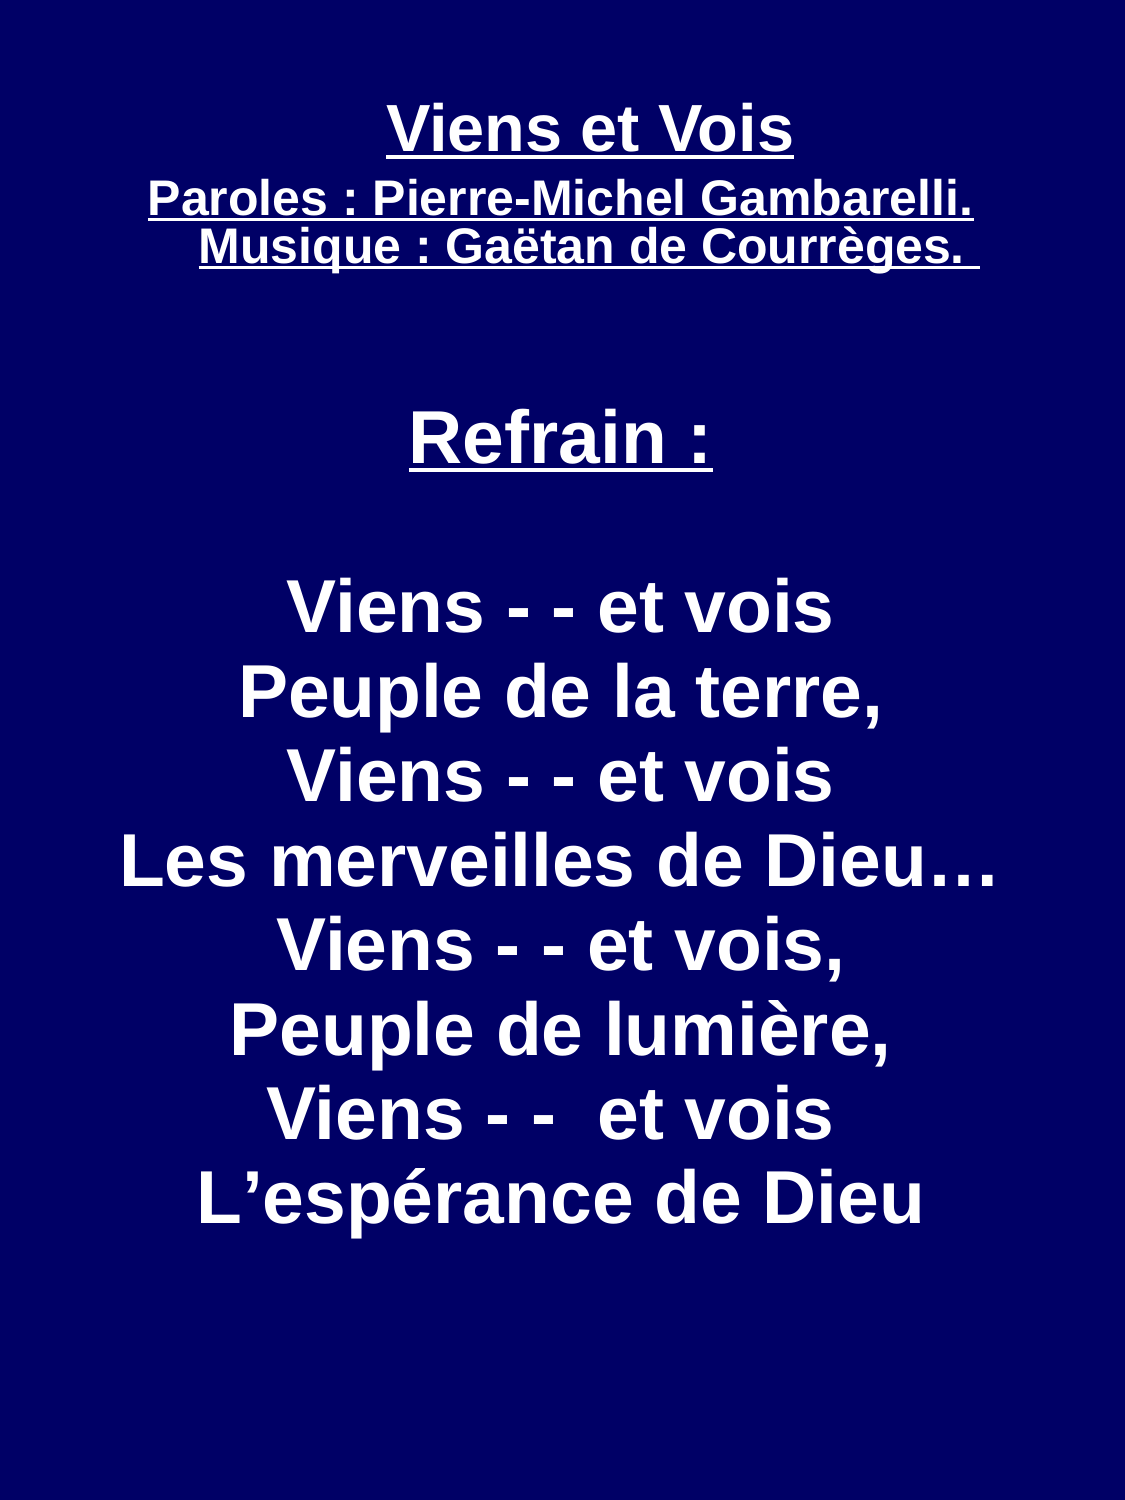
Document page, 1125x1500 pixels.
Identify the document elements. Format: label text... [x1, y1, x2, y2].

text_box Viens et Vois Paroles : Pierre-Michel Gambarelli. Musique : Gaëtan de Courrèges. Refrain : Viens - - et vois Peuple de la terre, Viens - - et vois Les merveilles de Dieu… Viens - - et vois, Peuple de lumière, Viens - - et vois Lʼespérance de Dieu [11, 35, 1110, 1441]
